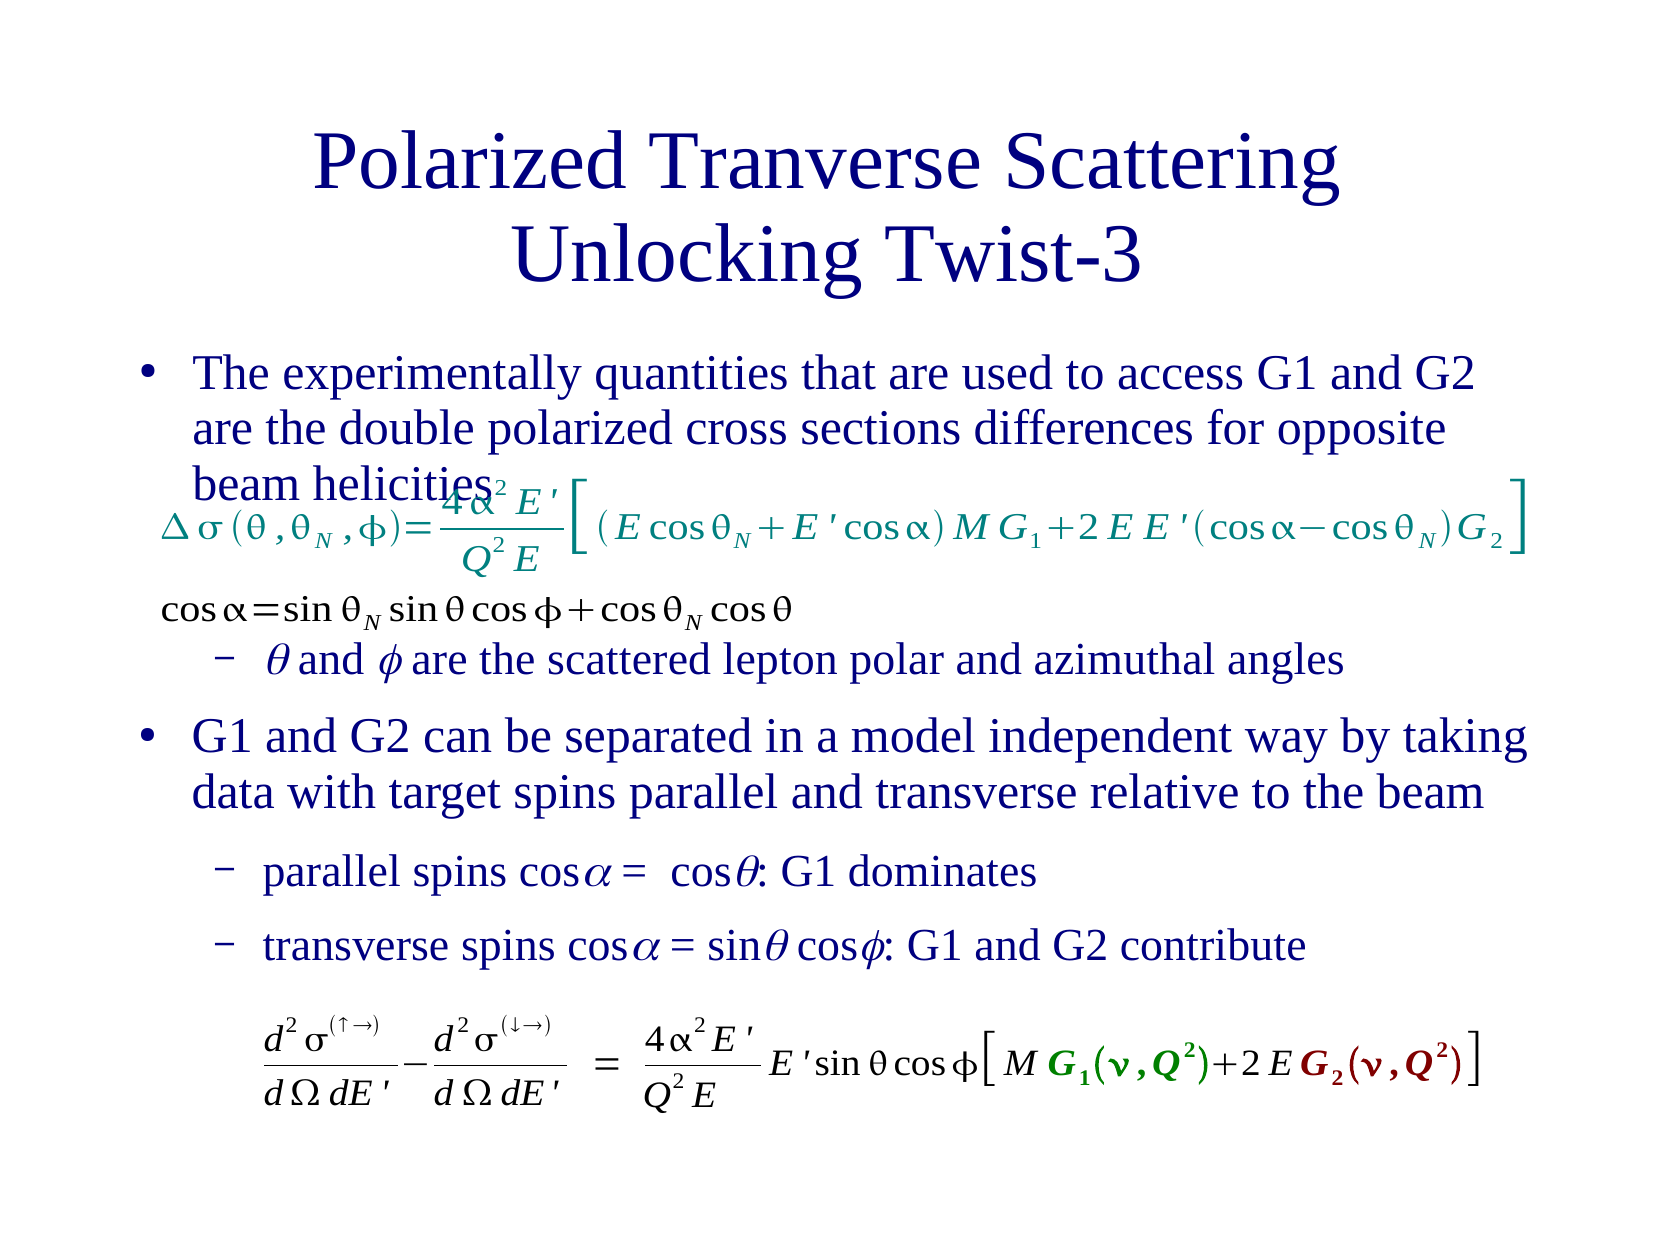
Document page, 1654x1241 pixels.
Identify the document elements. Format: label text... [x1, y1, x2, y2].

list The experimentally quantities that are used to access G1 and G2 are the double polarized cross sections differences for opposite beam helicities [121, 344, 1534, 528]
chart [251, 1012, 1492, 1118]
list  and  are the scattered lepton polar and azimuthal angles G1 and G2 can be separated in a model independent way by taking data with target spins parallel and transverse relative to the beam parallel spins cos = cos: G1 dominates transverse spins cos = sin cos: G1 and G2 contribute [120, 562, 1533, 1022]
chart [150, 468, 1542, 638]
title Polarized Tranverse Scattering Unlocking Twist-3 [121, 102, 1534, 311]
